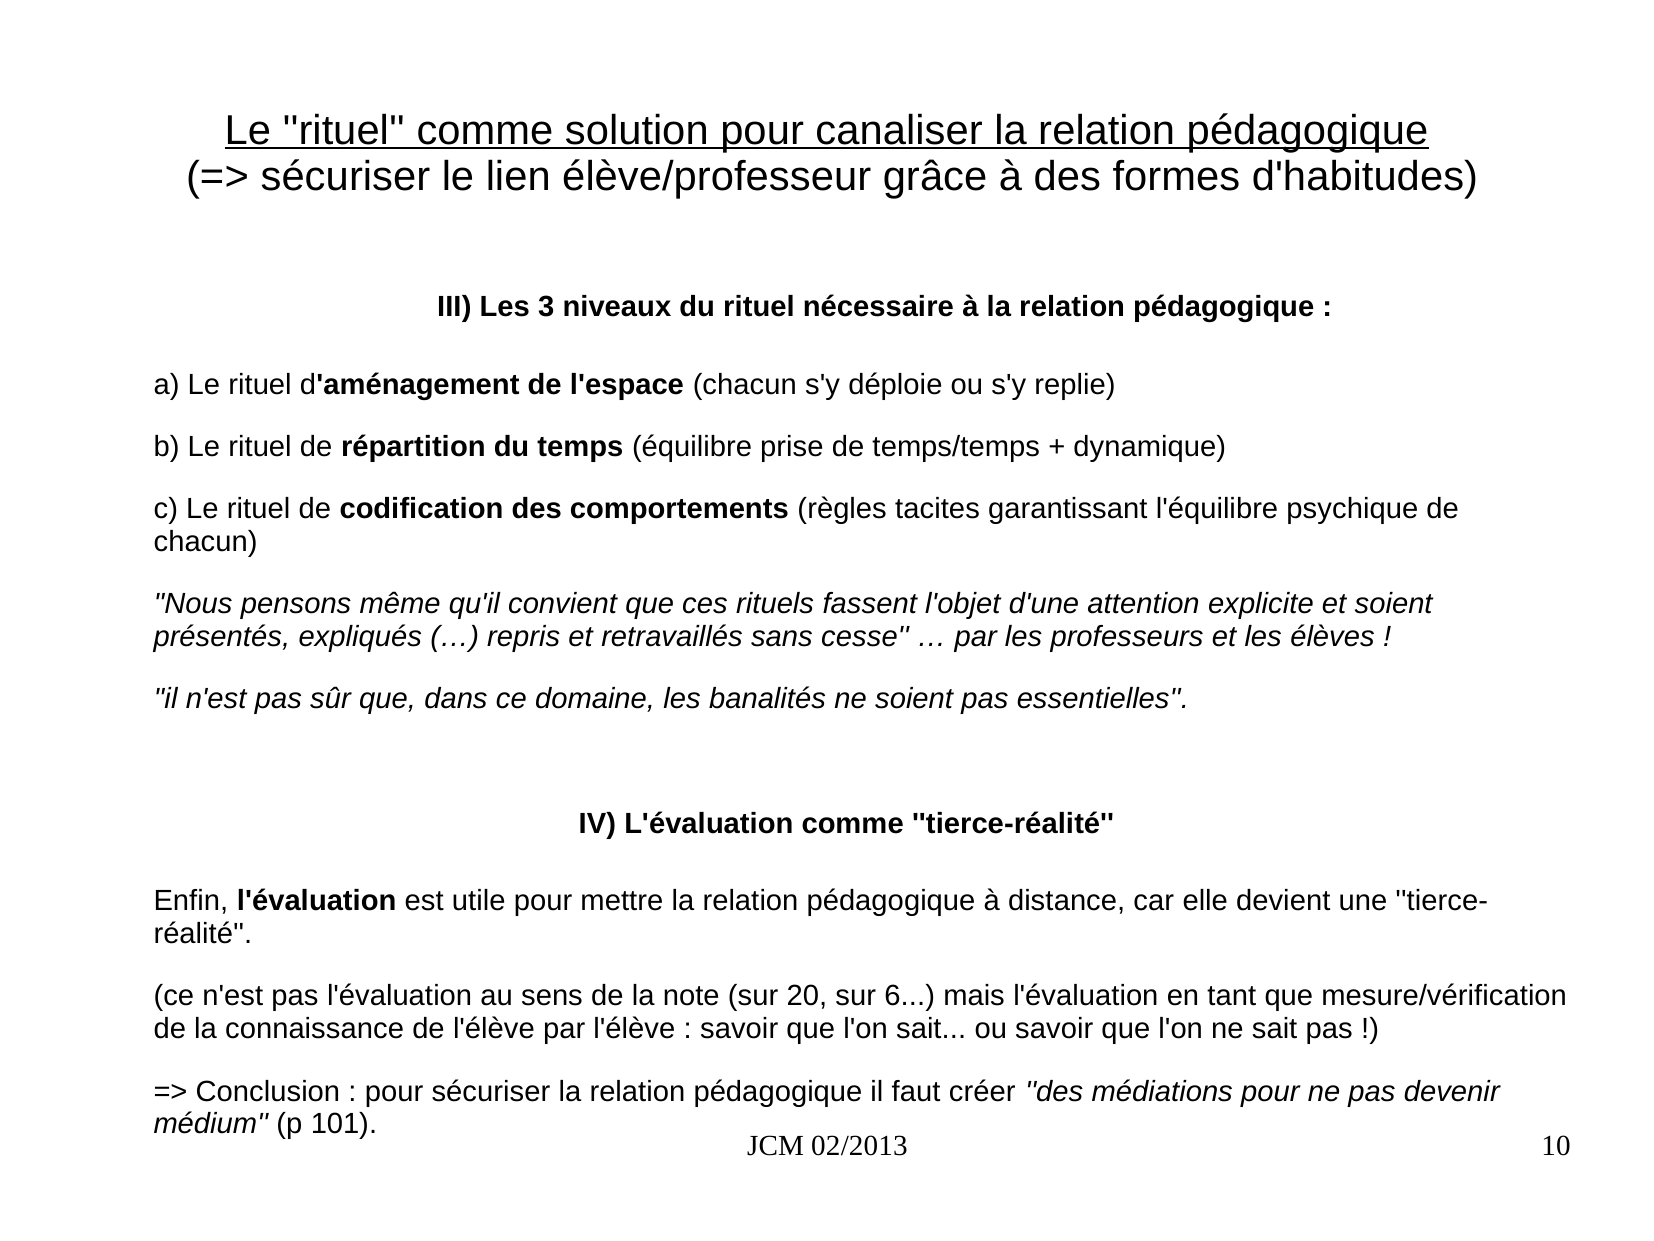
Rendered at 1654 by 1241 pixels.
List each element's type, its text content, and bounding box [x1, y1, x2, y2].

list III) Les 3 niveaux du rituel nécessaire à la relation pédagogique : a) Le rituel d'aménagement de l'espace (chacun s'y déploie ou s'y replie) b) Le rituel de répartition du temps (équilibre prise de temps/temps + dynamique) c) Le rituel de codification des comportements (règles tacites garantissant l'équilibre psychique de chacun) ''Nous pensons même qu'il convient que ces rituels fassent l'objet d'une attention explicite et soient présentés, expliqués (…) repris et retravaillés sans cesse'' … par les professeurs et les élèves ! ''il n'est pas sûr que, dans ce domaine, les banalités ne soient pas essentielles''. IV) L'évaluation comme ''tierce-réalité'' Enfin, l'évaluation est utile pour mettre la relation pédagogique à distance, car elle devient une ''tierce-réalité''. (ce n'est pas l'évaluation au sens de la note (sur 20, sur 6...) mais l'évaluation en tant que mesure/vérification de la connaissance de l'élève par l'élève : savoir que l'on sait... ou savoir que l'on ne sait pas !) => Conclusion : pour sécuriser la relation pédagogique il faut créer ''des médiations pour ne pas devenir médium'' (p 101). [82, 290, 1571, 1145]
title Le ''rituel'' comme solution pour canaliser la relation pédagogique (=> sécuriser le lien élève/professeur grâce à des formes d'habitudes) [82, 56, 1571, 250]
